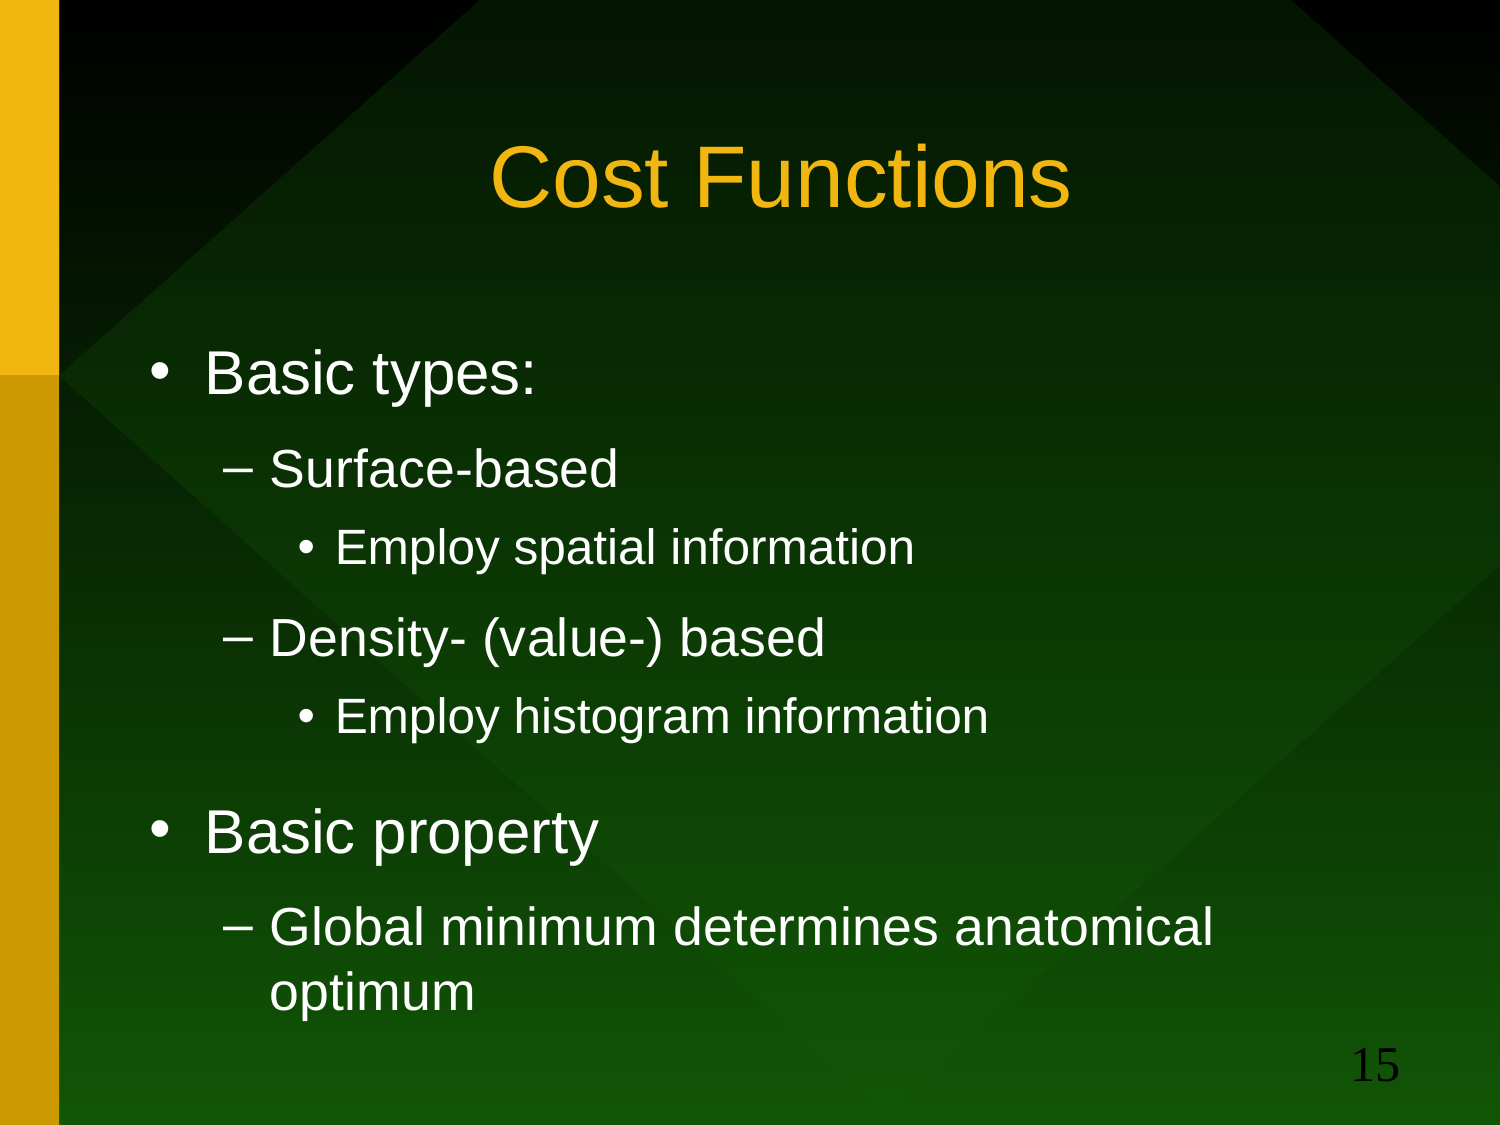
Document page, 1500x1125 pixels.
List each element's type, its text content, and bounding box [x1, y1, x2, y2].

title Cost Functions [99, 87, 1463, 276]
list Basic types: Surface-based Employ spatial information Density- (value-) based Employ histogram information Basic property Global minimum determines anatomical optimum [134, 324, 1416, 1032]
